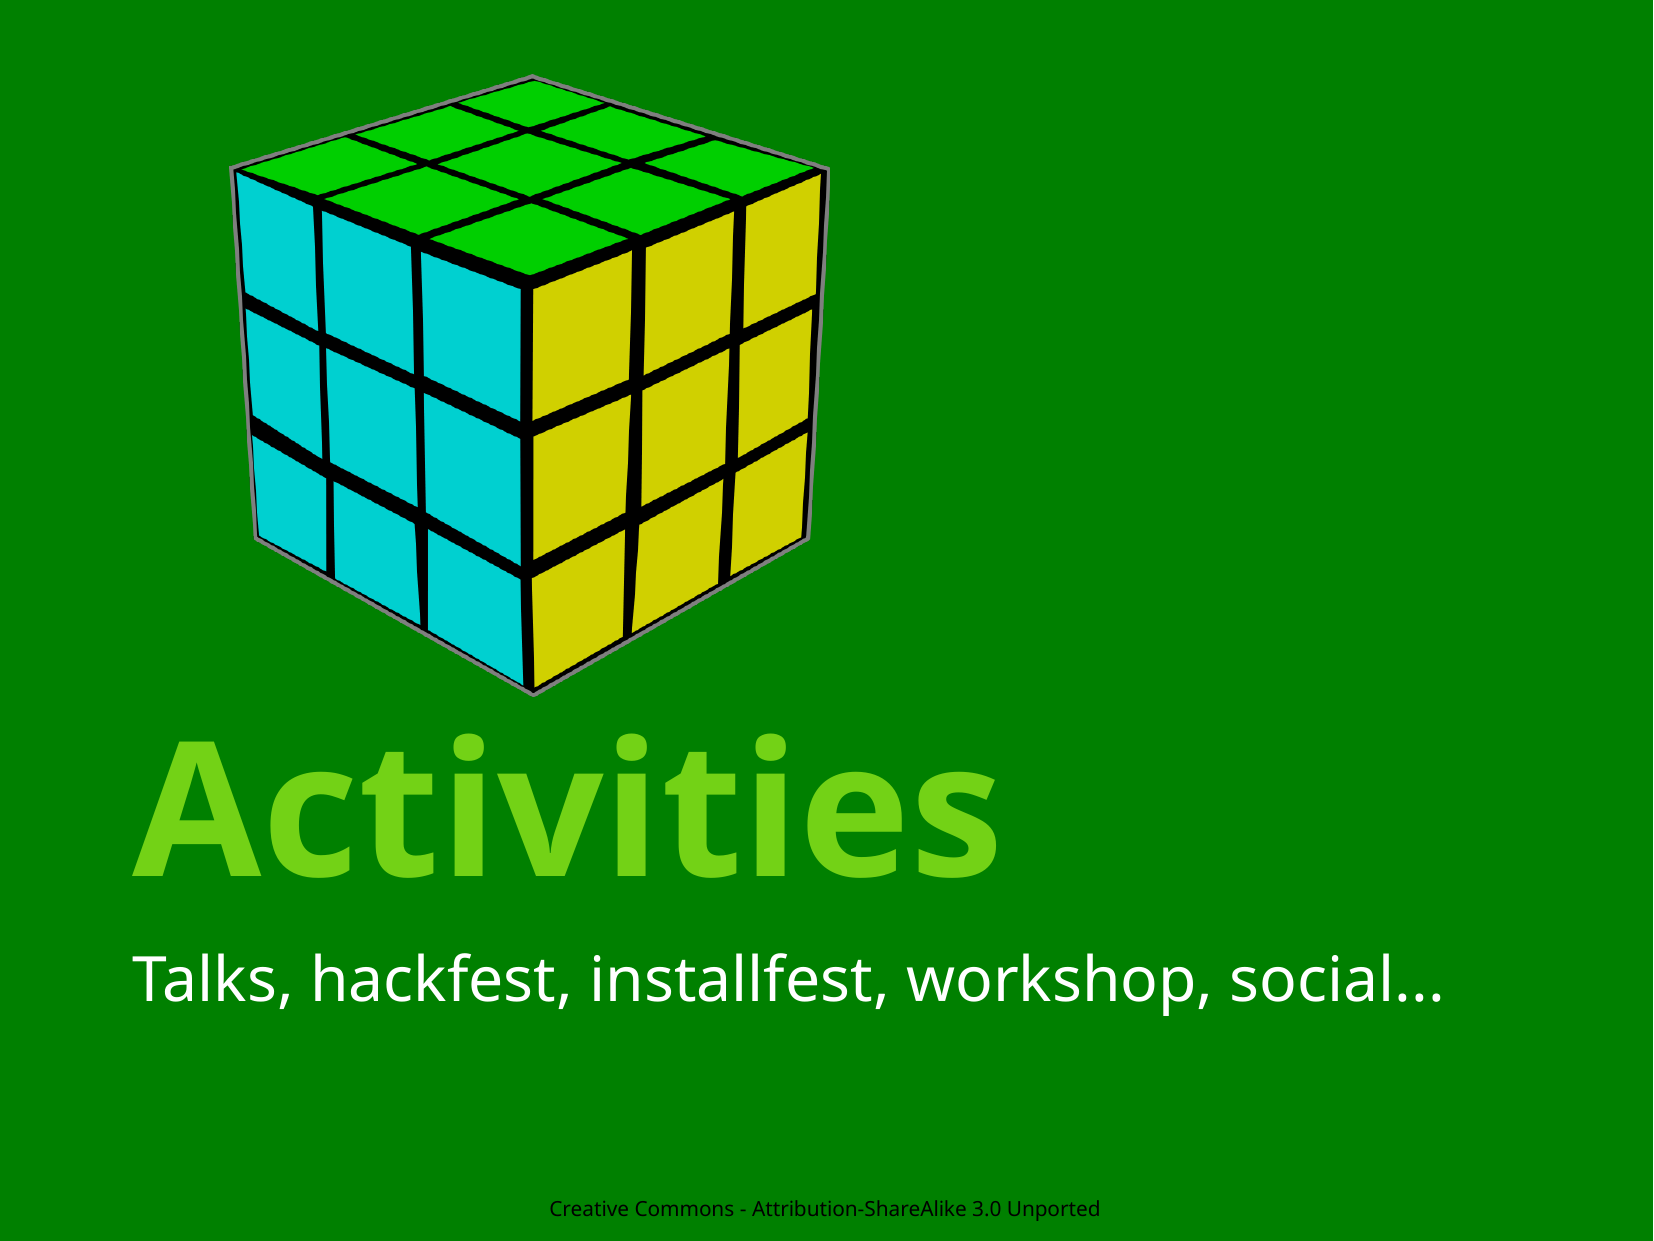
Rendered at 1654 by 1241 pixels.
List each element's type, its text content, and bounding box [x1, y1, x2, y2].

text_box Talks, hackfest, installfest, workshop, social... [118, 927, 1535, 1135]
picture [229, 74, 830, 697]
text_box Activities [118, 100, 1535, 927]
